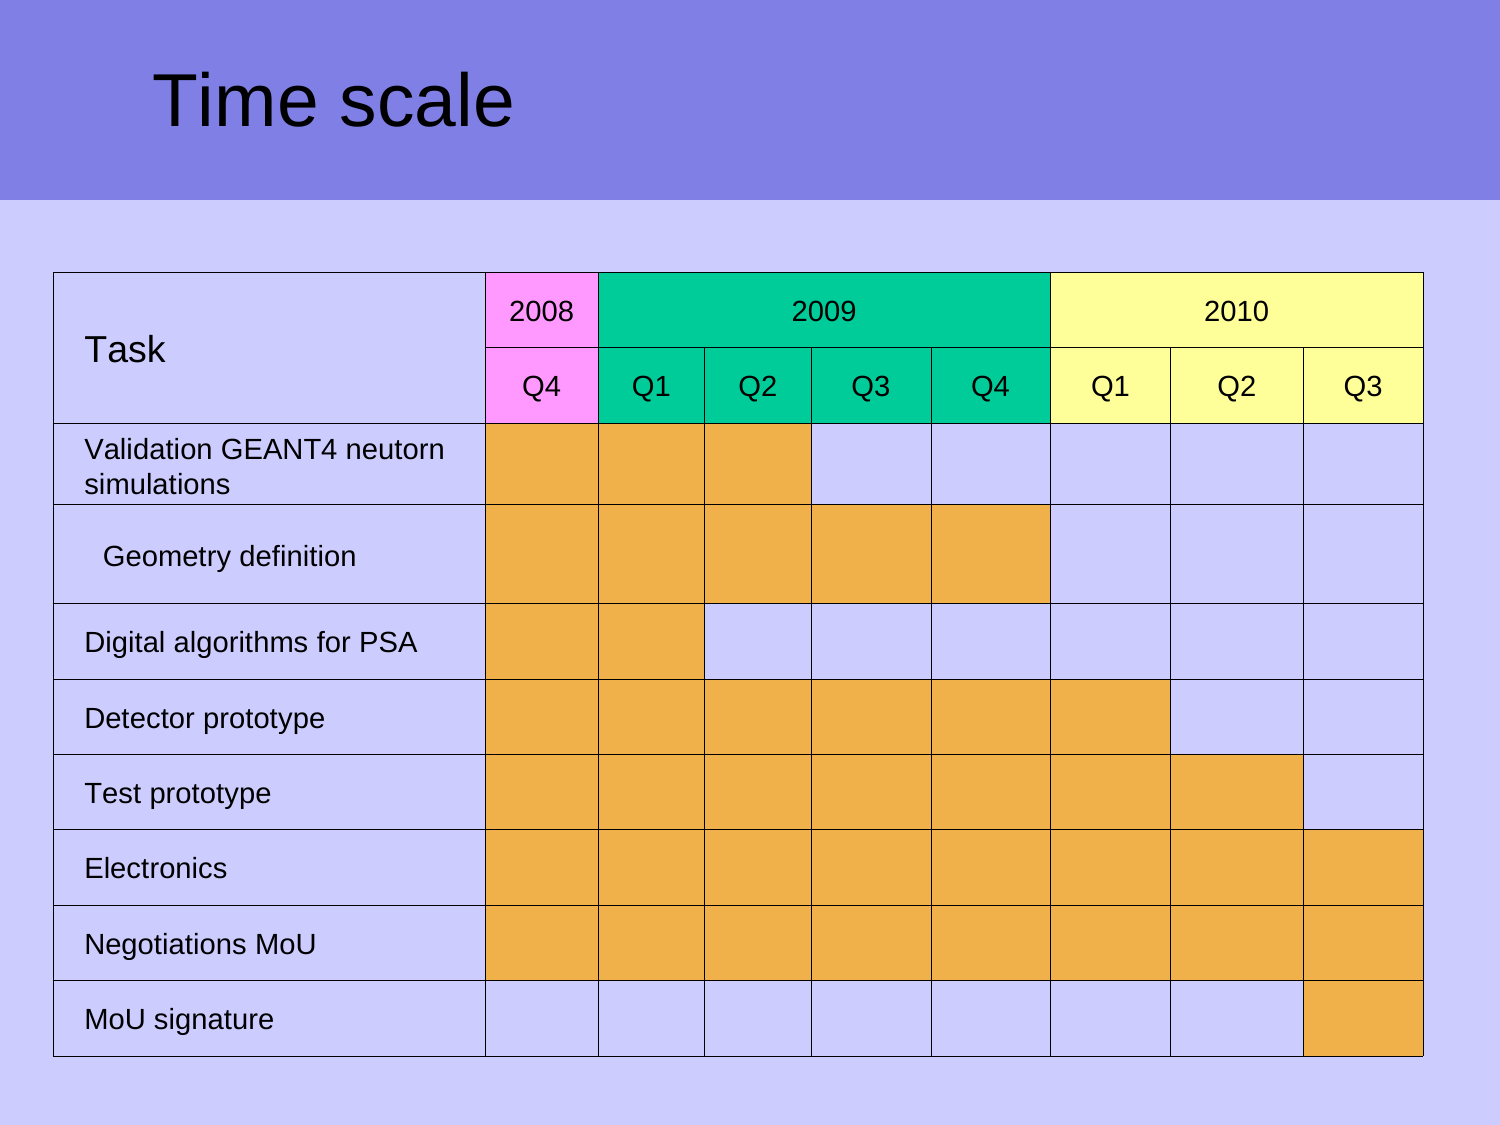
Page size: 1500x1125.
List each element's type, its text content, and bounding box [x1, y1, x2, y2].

table_cell [705, 505, 811, 603]
table_cell [812, 981, 931, 1056]
table_cell [812, 505, 931, 603]
table_cell [932, 505, 1050, 603]
table_cell [1304, 755, 1423, 829]
table_cell [1171, 604, 1303, 679]
table_cell Digital algorithms for PSA [54, 604, 485, 679]
table_cell [932, 604, 1050, 679]
table_cell [599, 906, 704, 980]
table_cell [932, 680, 1050, 754]
table_cell [486, 604, 598, 679]
table_cell [1051, 906, 1170, 980]
table_cell [1304, 680, 1423, 754]
table_cell Q1 [1051, 348, 1170, 423]
table_header 2008 [486, 273, 598, 347]
table_cell [1304, 830, 1423, 905]
table_cell [599, 680, 704, 754]
table_cell [932, 755, 1050, 829]
table_cell [486, 680, 598, 754]
table_cell Q2 [705, 348, 811, 423]
table_cell [1171, 680, 1303, 754]
table_cell [705, 680, 811, 754]
table_cell [705, 424, 811, 504]
table_cell [599, 755, 704, 829]
table_cell Q4 [486, 348, 598, 423]
table_cell [1304, 505, 1423, 603]
table_cell [599, 424, 704, 504]
table_cell [599, 505, 704, 603]
table_cell [812, 830, 931, 905]
table_cell [1171, 505, 1303, 603]
table_cell [705, 604, 811, 679]
table_cell [1171, 830, 1303, 905]
table_cell [705, 830, 811, 905]
table_cell [1051, 505, 1170, 603]
table_cell Q2 [1171, 348, 1303, 423]
table_cell [1171, 424, 1303, 504]
table_cell [1051, 981, 1170, 1056]
table_cell [486, 755, 598, 829]
table_cell [599, 830, 704, 905]
table_cell [932, 981, 1050, 1056]
table_cell [1051, 755, 1170, 829]
table_cell [1304, 981, 1423, 1056]
table_cell [1051, 604, 1170, 679]
table_cell [932, 830, 1050, 905]
table_cell [1171, 906, 1303, 980]
table_cell [599, 604, 704, 679]
table_cell [1304, 604, 1423, 679]
table_cell [1304, 424, 1423, 504]
table_cell [1051, 424, 1170, 504]
table_cell [486, 981, 598, 1056]
table_header 2010 [1051, 273, 1423, 347]
table_cell Q3 [1304, 348, 1423, 423]
table_cell [1051, 830, 1170, 905]
table_cell [1304, 906, 1423, 980]
table_cell Negotiations MoU [54, 906, 485, 980]
table_cell Q1 [599, 348, 704, 423]
table_header 2009 [599, 273, 1050, 347]
table_cell [932, 906, 1050, 980]
table_cell Test prototype [54, 755, 485, 829]
table_cell Electronics [54, 830, 485, 905]
table_cell Geometry definition [54, 505, 485, 603]
table_cell [486, 424, 598, 504]
table_cell [486, 906, 598, 980]
table_cell Q4 [932, 348, 1050, 423]
table_cell [812, 424, 931, 504]
table_cell [486, 830, 598, 905]
table_cell [486, 505, 598, 603]
table_cell Detector prototype [54, 680, 485, 754]
table_cell [812, 906, 931, 980]
table_cell [599, 981, 704, 1056]
table_cell [705, 906, 811, 980]
table_cell [705, 981, 811, 1056]
table_cell [812, 604, 931, 679]
table_cell [812, 680, 931, 754]
table_cell Validation GEANT4 neutorn simulations [54, 424, 485, 504]
table_cell MoU signature [54, 981, 485, 1056]
table_cell [1051, 680, 1170, 754]
table_cell [1171, 981, 1303, 1056]
table_cell [932, 424, 1050, 504]
table_cell Q3 [812, 348, 931, 423]
title Time scale [137, 24, 1413, 176]
table_cell [705, 755, 811, 829]
table_cell [1171, 755, 1303, 829]
table_cell [812, 755, 931, 829]
table_header Task [54, 273, 485, 423]
